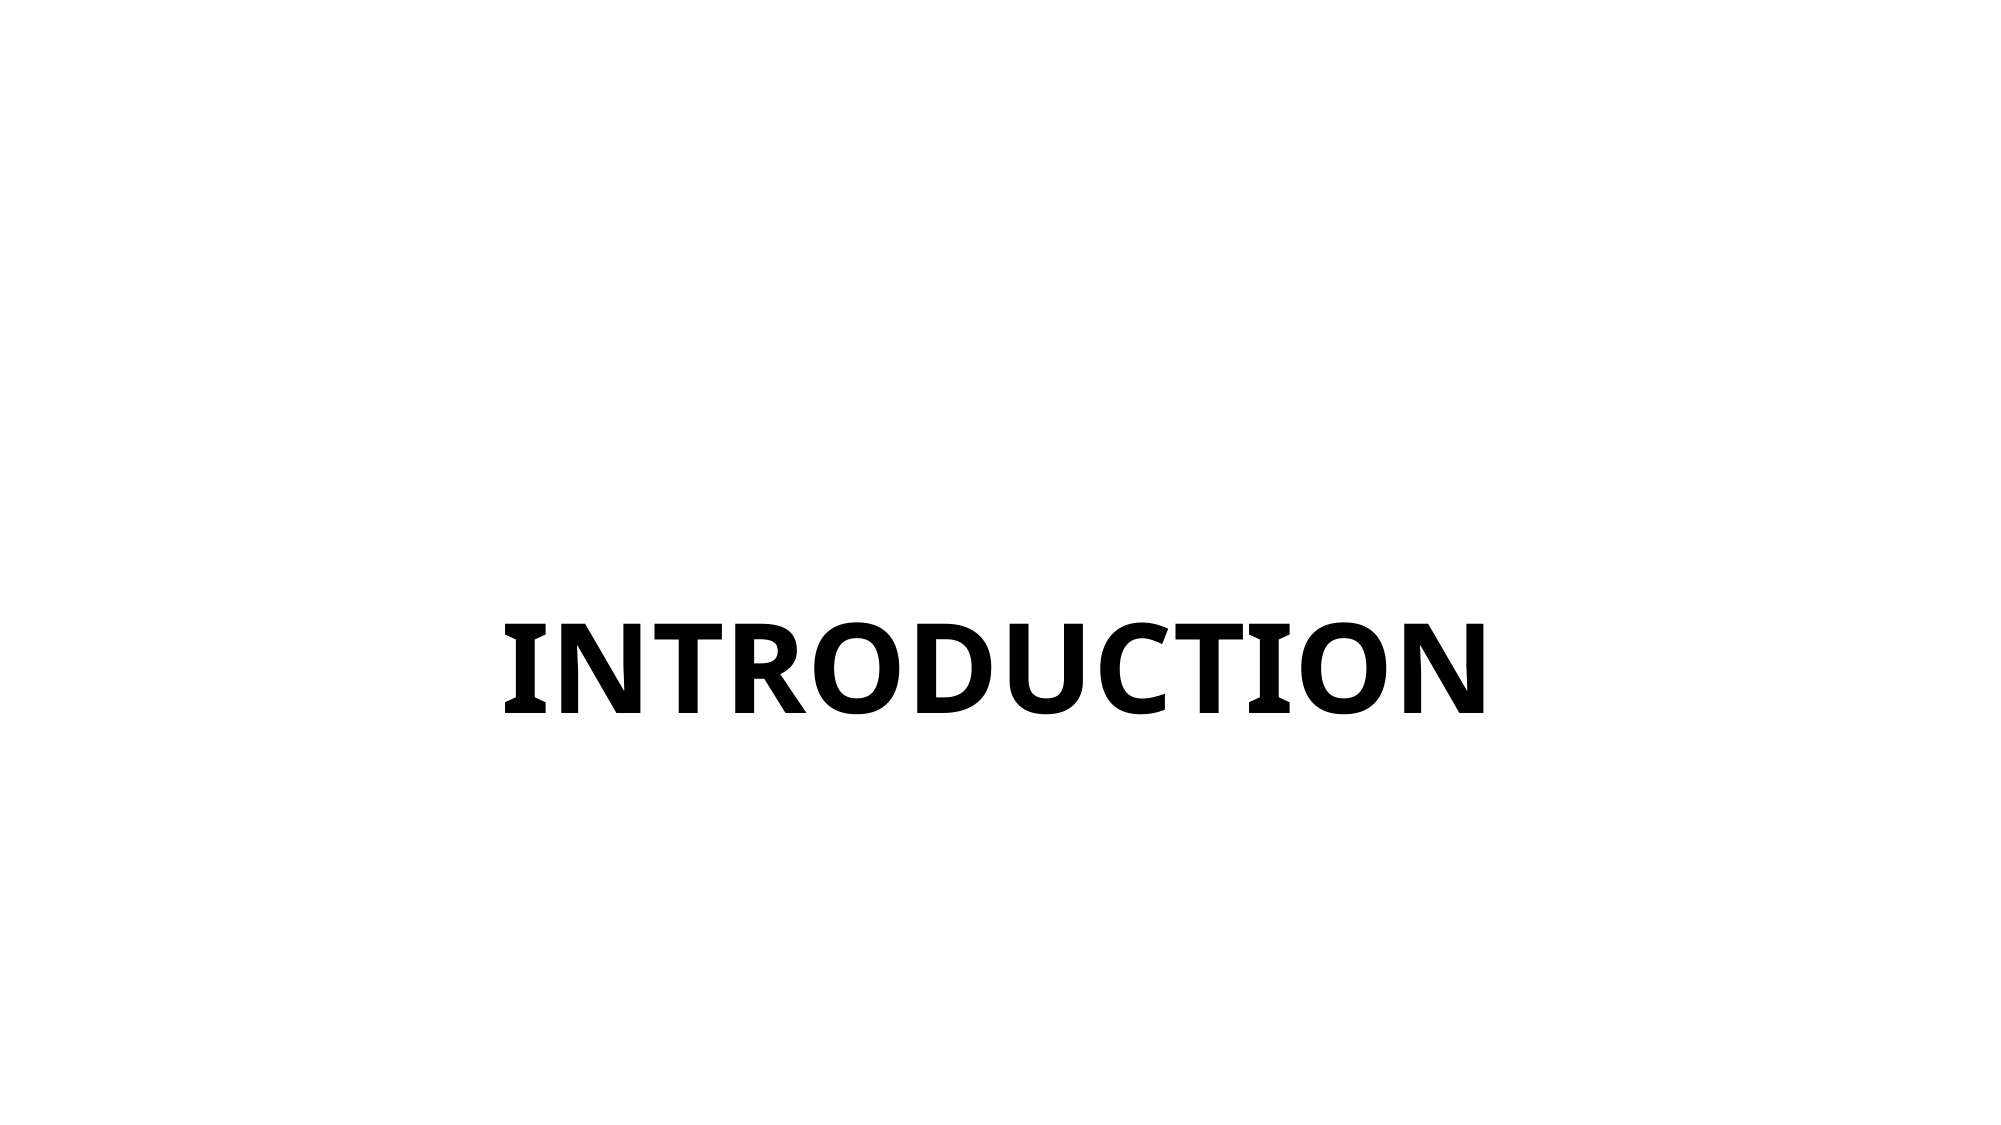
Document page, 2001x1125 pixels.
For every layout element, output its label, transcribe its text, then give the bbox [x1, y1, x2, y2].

title INTRODUCTION [136, 280, 1862, 749]
